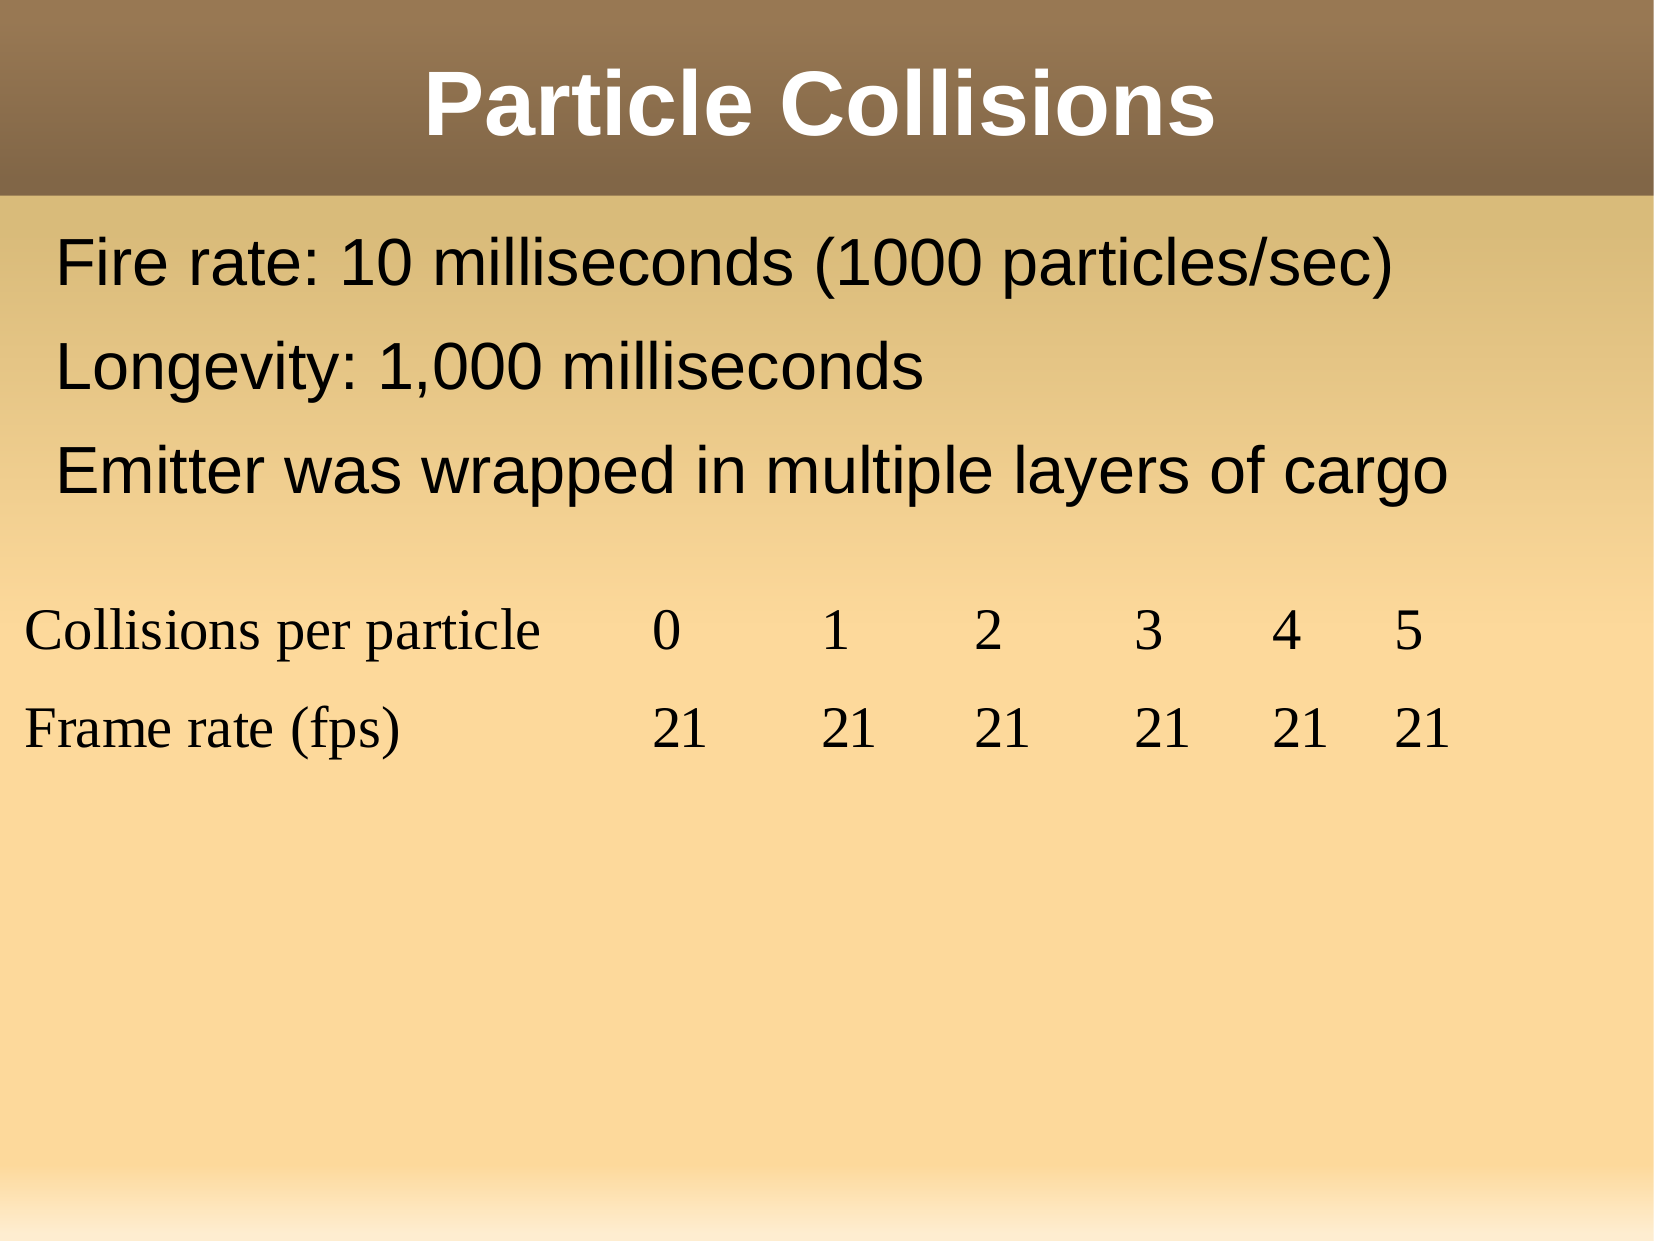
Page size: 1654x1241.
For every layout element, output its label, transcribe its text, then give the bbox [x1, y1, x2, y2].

list Fire rate: 10 milliseconds (1000 particles/sec) Longevity: 1,000 milliseconds Emitter was wrapped in multiple layers of cargo [37, 225, 1613, 581]
picture [0, 0, 1654, 1241]
title Particle Collisions [76, 7, 1565, 200]
chart [7, 581, 1654, 863]
